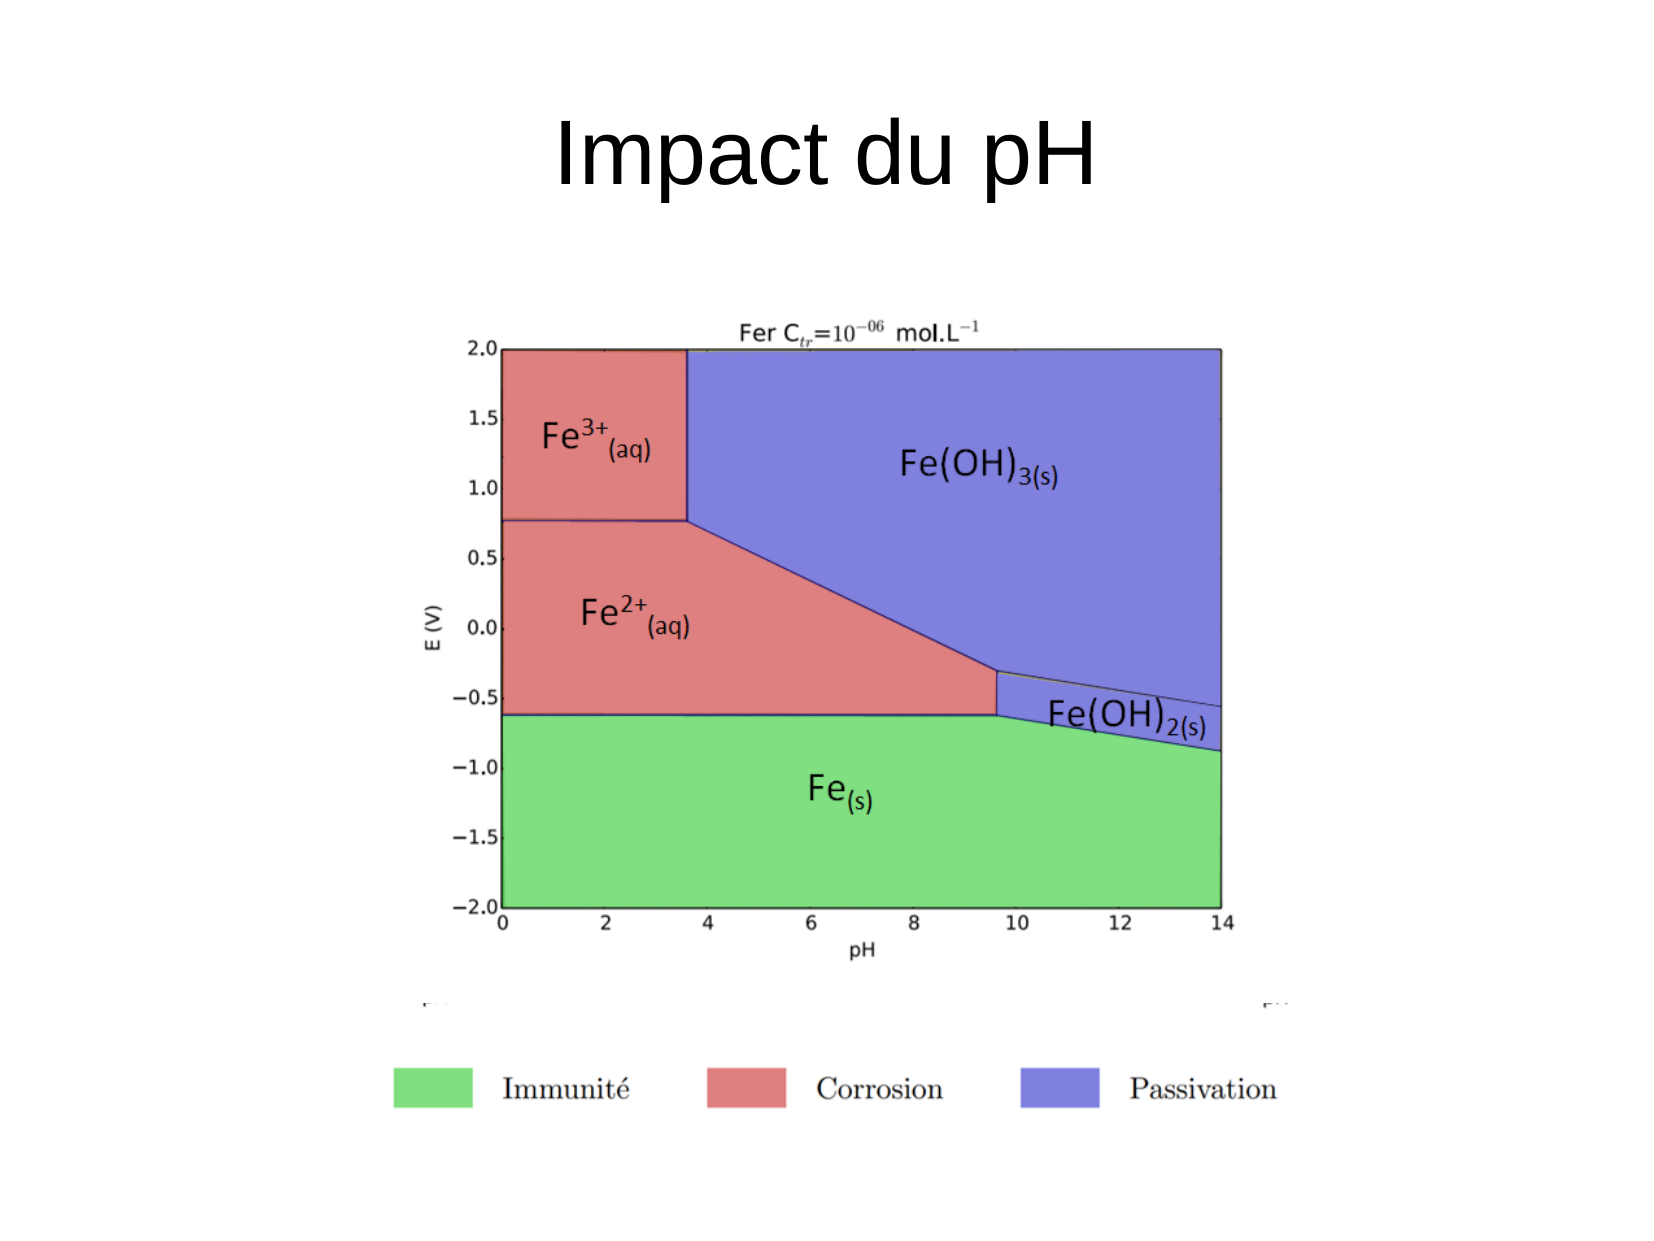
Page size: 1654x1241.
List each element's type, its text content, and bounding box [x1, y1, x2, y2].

title Impact du pH [82, 49, 1571, 257]
picture [0, 1003, 1654, 1114]
picture [420, 316, 1252, 993]
